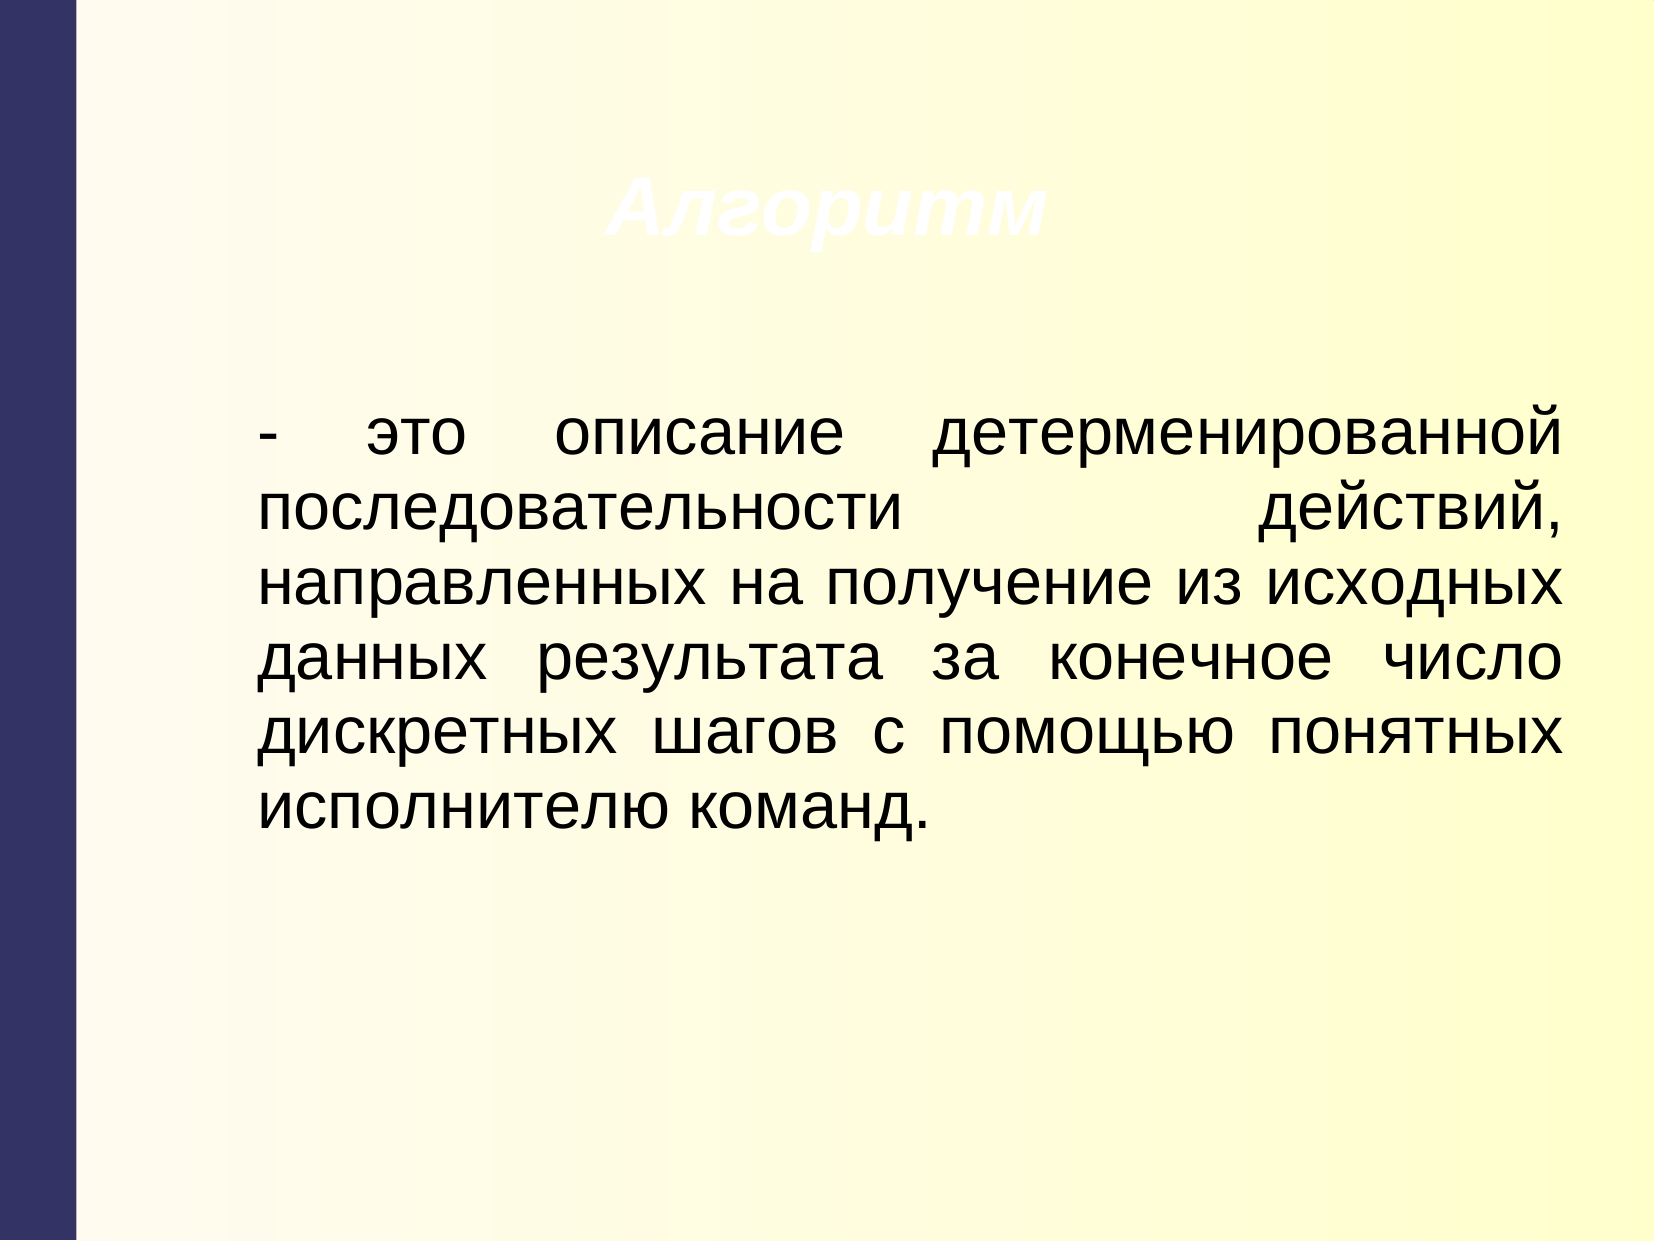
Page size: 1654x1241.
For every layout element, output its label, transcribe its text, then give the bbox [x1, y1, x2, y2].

title Алгоритм [121, 102, 1534, 310]
list - это описание детерменированной последовательности действий, направленных на получение из исходных данных результата за конечное число дискретных шагов с помощью понятных исполнителю команд. [174, 394, 1565, 1004]
